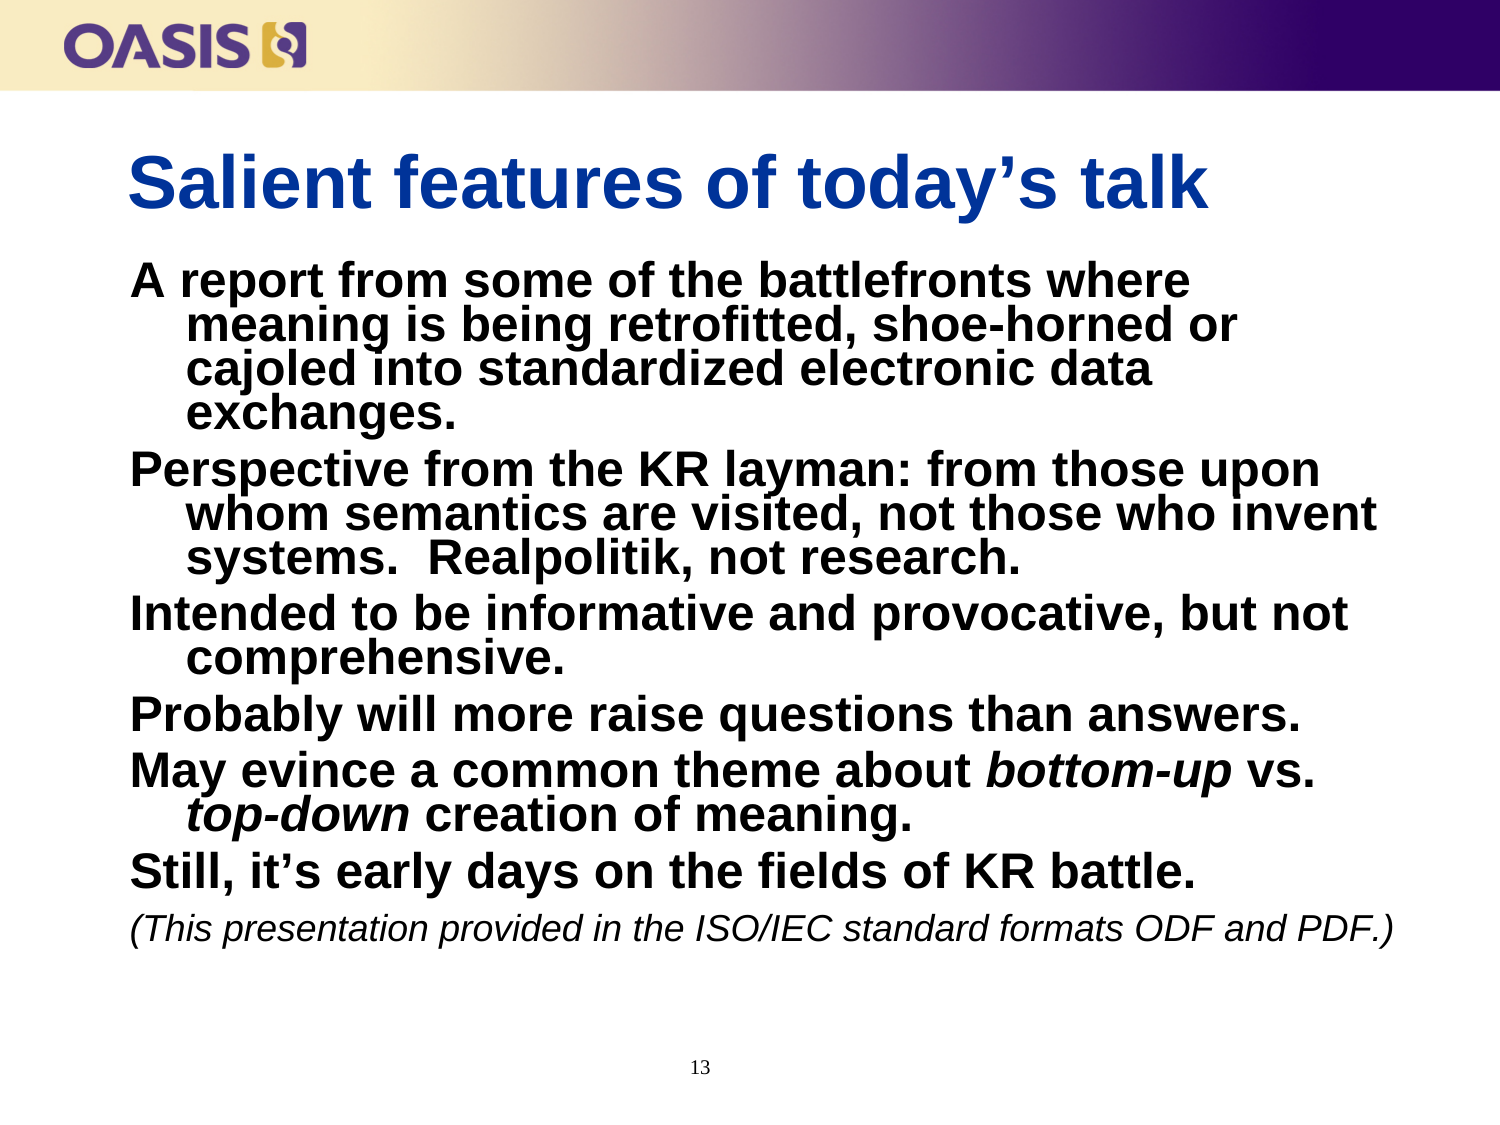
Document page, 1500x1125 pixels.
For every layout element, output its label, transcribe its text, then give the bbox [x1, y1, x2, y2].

list A report from some of the battlefronts where meaning is being retrofitted, shoe-horned or cajoled into standardized electronic data exchanges. Perspective from the KR layman: from those upon whom semantics are visited, not those who invent systems. Realpolitik, not research. Intended to be informative and provocative, but not comprehensive. Probably will more raise questions than answers. May evince a common theme about bottom-up vs. top-down creation of meaning. Still, it’s early days on the fields of KR battle. (This presentation provided in the ISO/IEC standard formats ODF and PDF.)‏ [114, 254, 1425, 1050]
picture [0, 0, 1500, 1125]
title Salient features of today’s talk [112, 129, 1396, 230]
